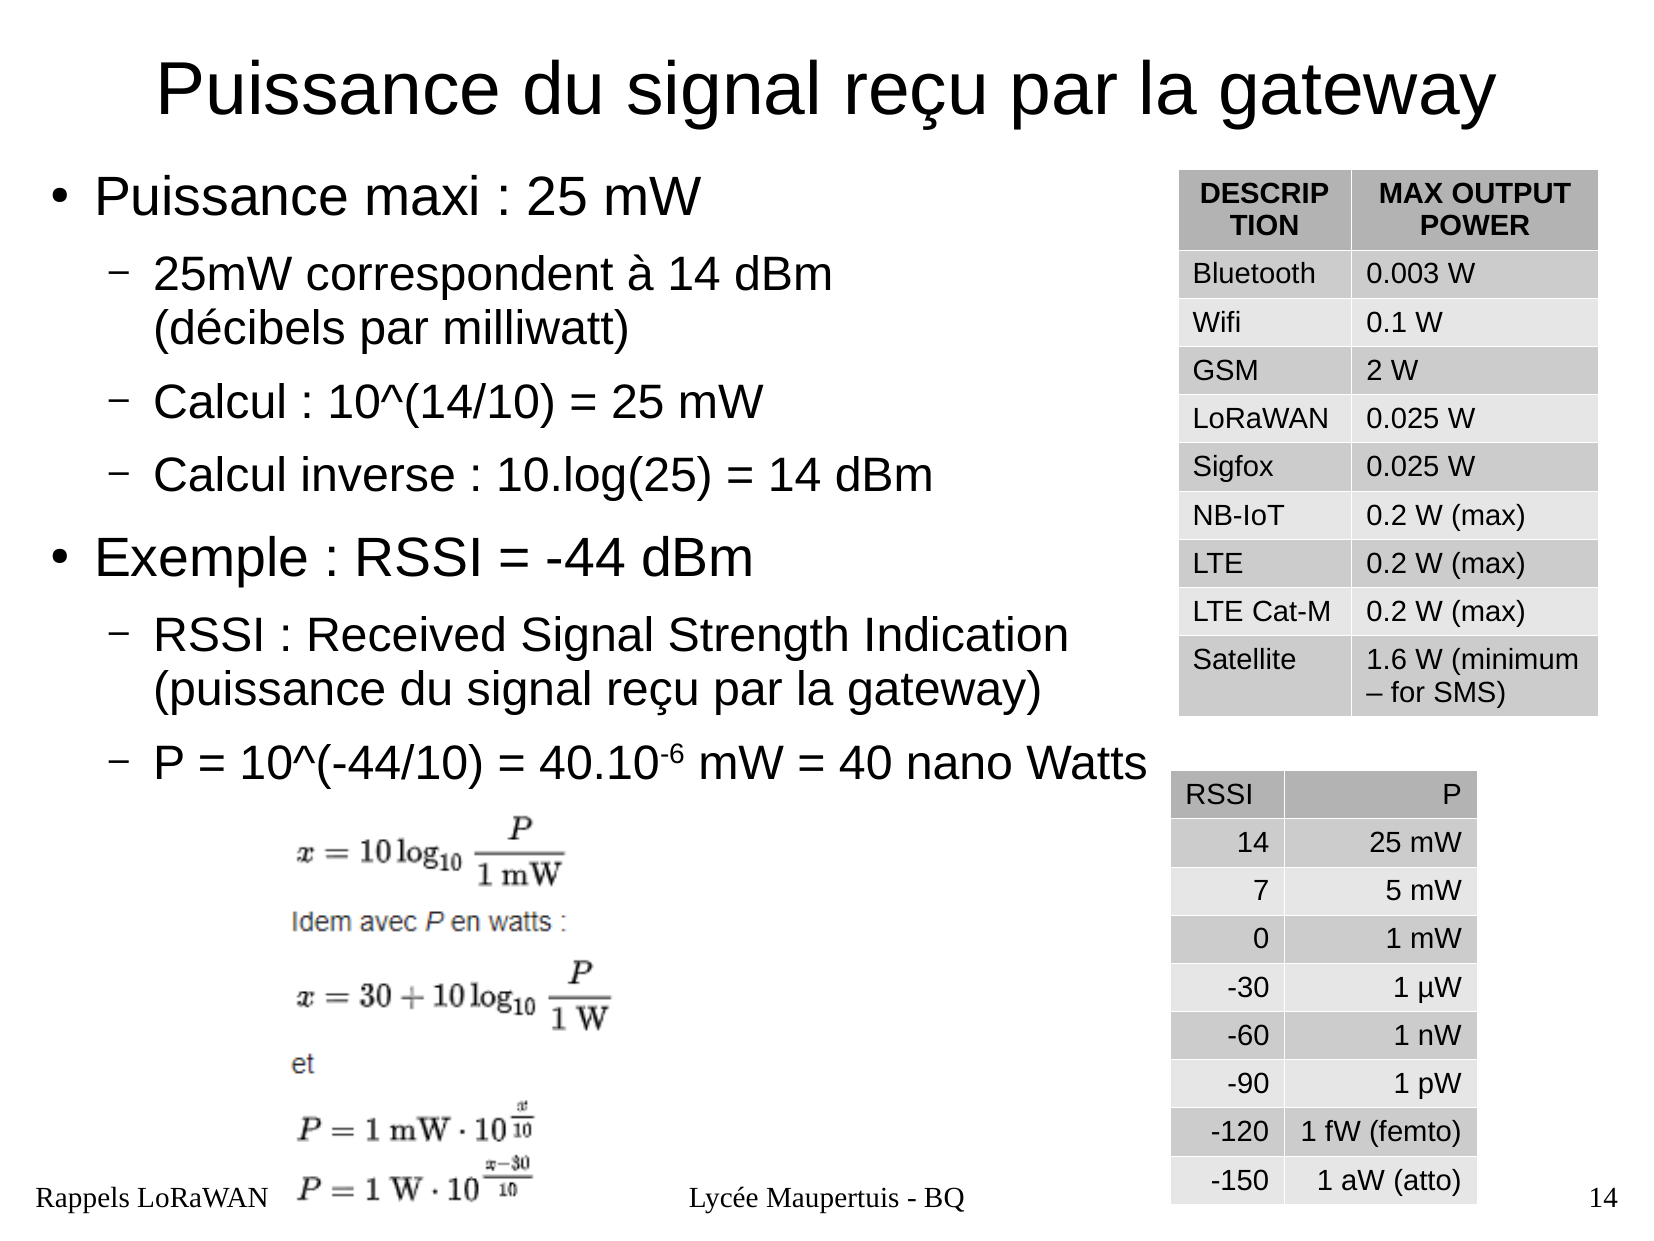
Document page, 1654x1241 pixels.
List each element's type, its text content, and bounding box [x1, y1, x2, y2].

table_cell 0.003 W [1352, 251, 1598, 298]
table_cell 0.025 W [1352, 395, 1598, 442]
picture [282, 801, 623, 1216]
table_header P [1285, 771, 1477, 818]
table_cell 25 mW [1285, 819, 1477, 867]
table_cell 14 [1171, 819, 1284, 867]
table_cell 7 [1171, 868, 1284, 915]
table_cell 1 µW [1285, 964, 1477, 1011]
table_cell 0.2 W (max) [1352, 540, 1598, 587]
table_cell 1 nW [1285, 1012, 1477, 1059]
table_cell 1 aW (atto) [1285, 1157, 1477, 1204]
table_cell LoRaWAN [1179, 395, 1351, 442]
table_header RSSI [1171, 771, 1284, 818]
table_cell -150 [1171, 1157, 1284, 1204]
table_cell NB-IoT [1179, 492, 1351, 539]
table_cell 0.1 W [1352, 299, 1598, 346]
table_cell LTE [1179, 540, 1351, 587]
table_cell Satellite [1179, 636, 1351, 716]
table_cell LTE Cat-M [1179, 588, 1351, 635]
table_cell Bluetooth [1179, 251, 1351, 298]
table_cell 1 fW (femto) [1285, 1108, 1477, 1156]
table_cell 0 [1171, 916, 1284, 963]
list Puissance maxi : 25 mW 25mW correspondent à 14 dBm (décibels par milliwatt) Calcul : 10^(14/10) = 25 mW Calcul inverse : 10.log(25) = 14 dBm Exemple : RSSI = -44 dBm RSSI : Received Signal Strength Indication (puissance du signal reçu par la gateway) P = 10^(-44/10) = 40.10-6 mW = 40 nano Watts [35, 165, 1160, 805]
table_cell 5 mW [1285, 868, 1477, 915]
table_cell -30 [1171, 964, 1284, 1011]
table_cell Sigfox [1179, 443, 1351, 491]
table_cell 1 pW [1285, 1060, 1477, 1107]
table_header DESCRIPTION [1179, 170, 1351, 250]
table_cell 0.2 W (max) [1352, 588, 1598, 635]
table_cell -90 [1171, 1060, 1284, 1107]
table_cell 1.6 W (minimum – for SMS) [1352, 636, 1598, 716]
table_cell 1 mW [1285, 916, 1477, 963]
table_header MAX OUTPUT POWER [1352, 170, 1598, 250]
table_cell GSM [1179, 347, 1351, 394]
table_cell 0.025 W [1352, 443, 1598, 491]
table_cell 0.2 W (max) [1352, 492, 1598, 539]
table_cell -120 [1171, 1108, 1284, 1156]
title Puissance du signal reçu par la gateway [35, 35, 1619, 142]
table_cell -60 [1171, 1012, 1284, 1059]
table_cell Wifi [1179, 299, 1351, 346]
table_cell 2 W [1352, 347, 1598, 394]
